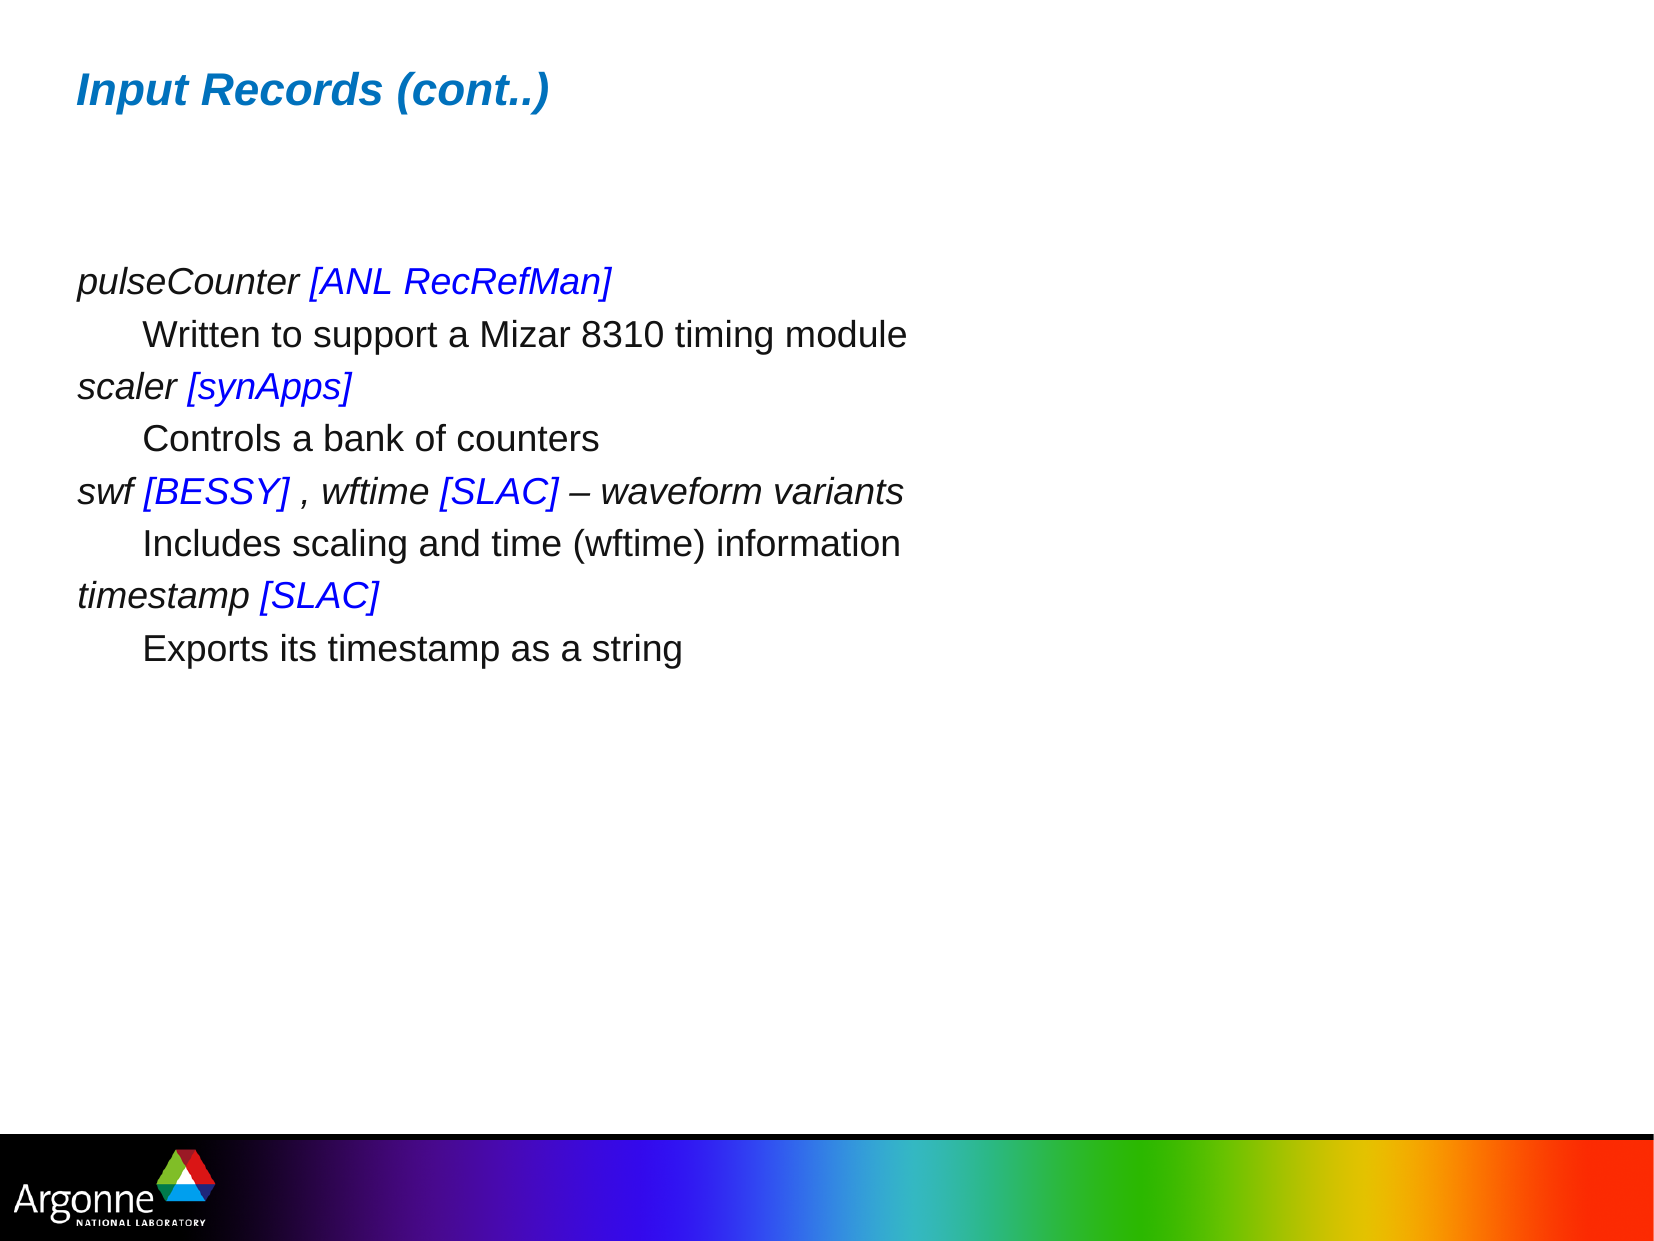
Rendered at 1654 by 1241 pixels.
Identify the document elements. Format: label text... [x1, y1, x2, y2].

list pulseCounter [ANL RecRefMan] Written to support a Mizar 8310 timing module scaler [synApps] Controls a bank of counters swf [BESSY] , wftime [SLAC] – waveform variants Includes scaling and time (wftime) information timestamp [SLAC] Exports its timestamp as a string [62, 253, 1498, 815]
title Input Records (cont..) [61, 45, 1500, 123]
picture [0, 1134, 1654, 1241]
